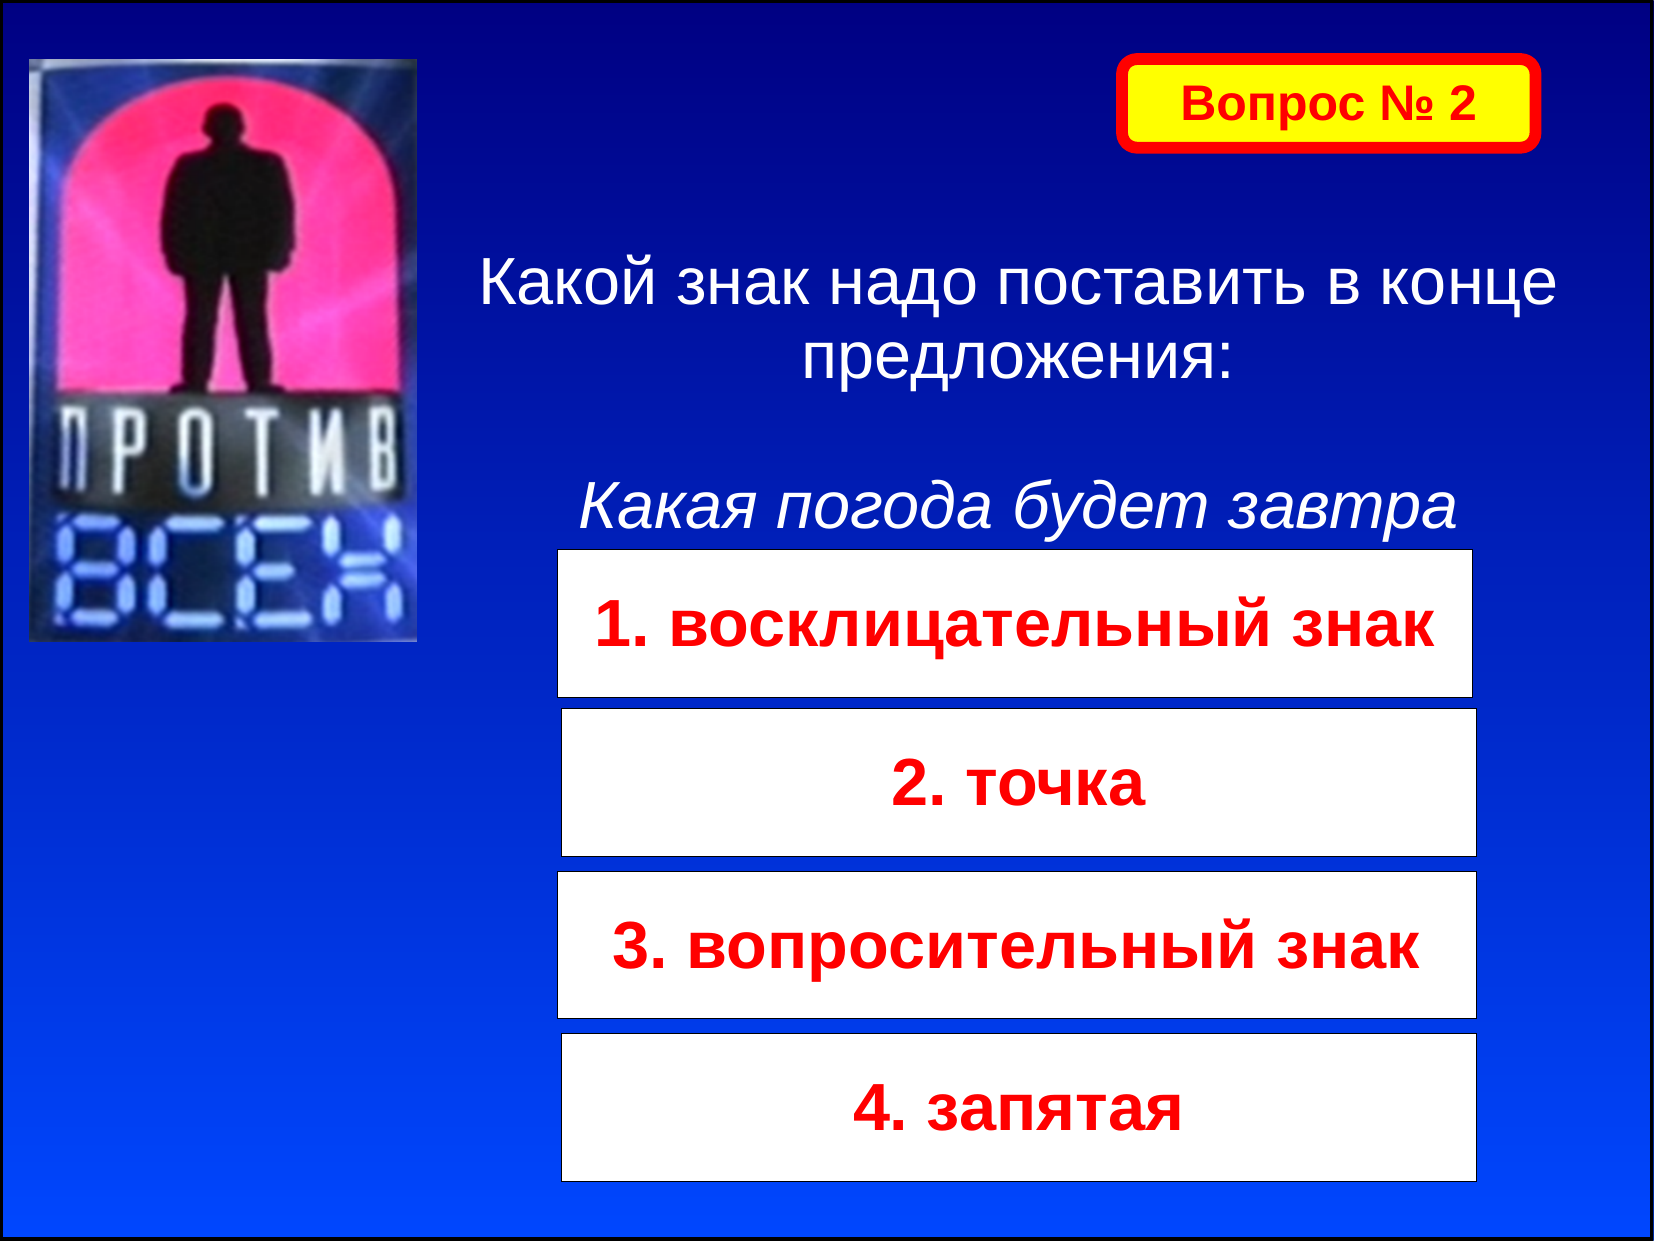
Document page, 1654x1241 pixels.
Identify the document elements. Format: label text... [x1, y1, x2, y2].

text_box Вопрос № 2 [1122, 59, 1536, 148]
text_box 4. запятая [561, 1033, 1477, 1182]
text_box [0, 0, 1654, 1241]
text_box 2. точка [561, 708, 1477, 857]
picture [29, 59, 417, 642]
text_box Какой знак надо поставить в конце предложения: Какая погода будет завтра [442, 236, 1595, 551]
text_box 1. восклицательный знак [557, 549, 1473, 698]
text_box 3. вопросительный знак [557, 871, 1477, 1019]
